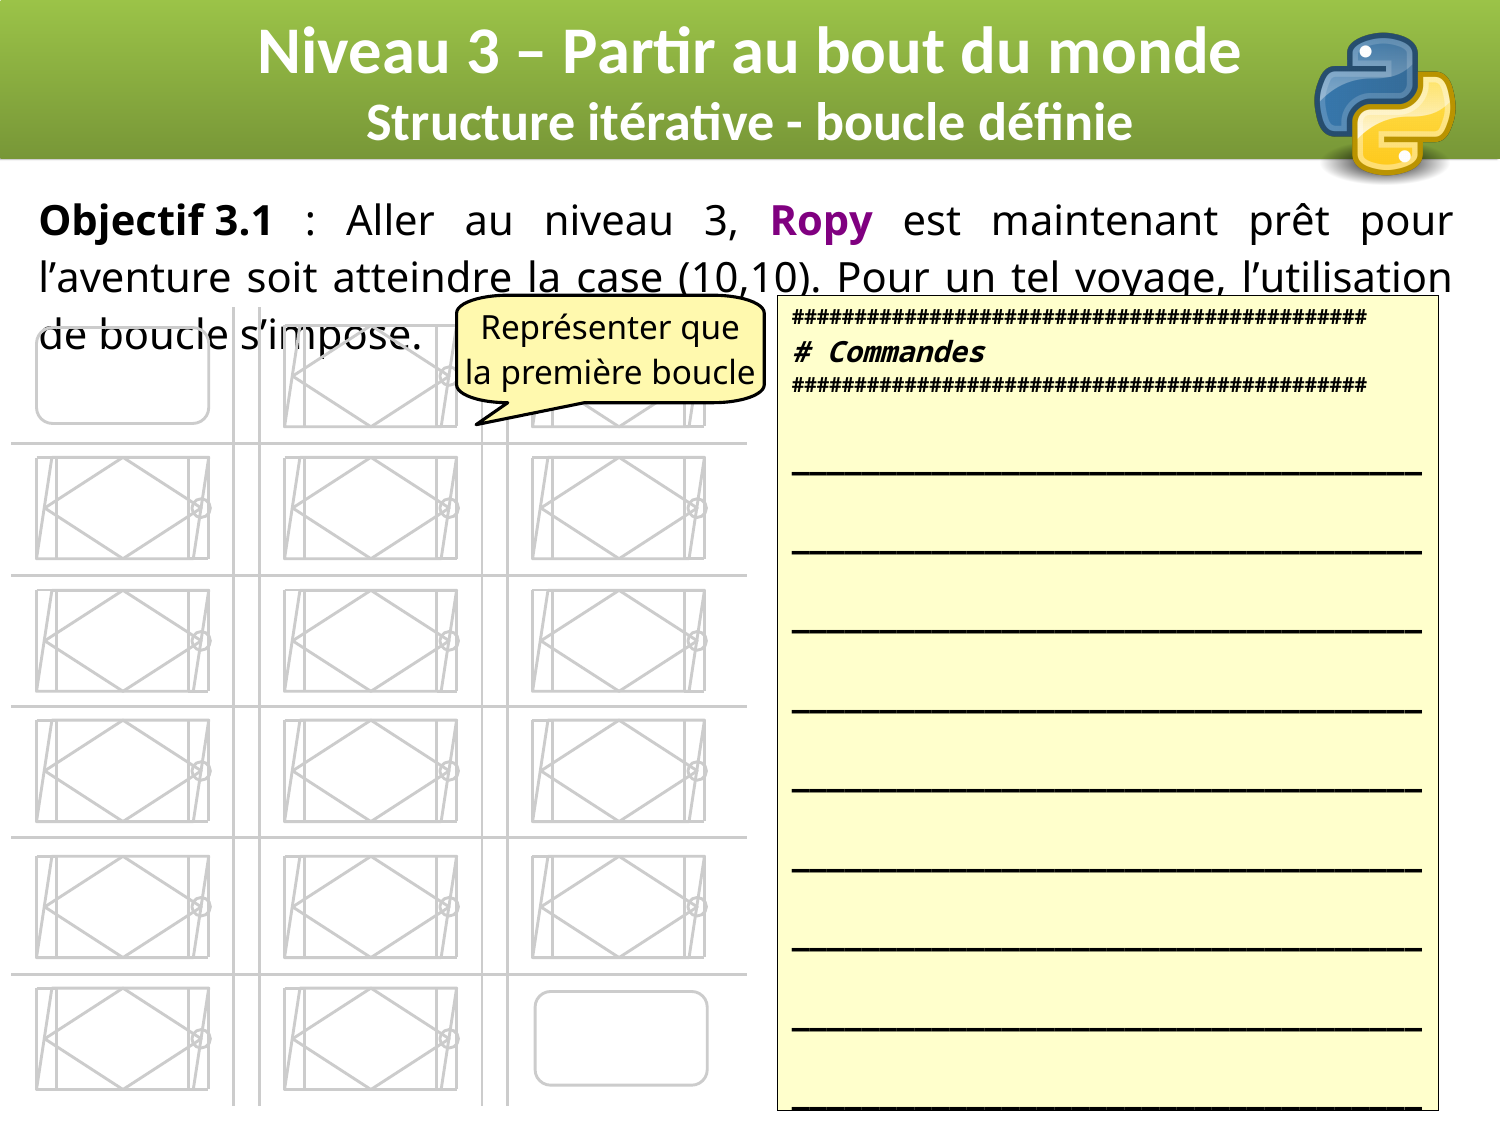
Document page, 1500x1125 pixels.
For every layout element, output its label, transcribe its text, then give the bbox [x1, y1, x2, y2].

text_box [449, 499, 455, 518]
picture [1305, 29, 1465, 183]
text_box [202, 898, 207, 916]
text_box [697, 762, 703, 781]
text_box Objectif 3.1 : Aller au niveau 3, Ropy est maintenant prêt pour l’aventure soit atteindre la case (10,10). Pour un tel voyage, l’utilisation de boucle s’impose. [23, 183, 1469, 282]
text_box [697, 898, 703, 916]
text_box [202, 762, 207, 780]
text_box [202, 1030, 207, 1048]
text_box [202, 632, 207, 650]
text_box [449, 762, 455, 781]
text_box [697, 632, 703, 651]
text_box [202, 499, 207, 518]
text_box [697, 499, 703, 518]
text_box [449, 367, 455, 386]
text_box Représenter que la première boucle [456, 295, 765, 425]
text_box [450, 898, 455, 916]
text_box ############################################## # Commandes ############################################## ____________________________________ ____________________________________ ____________________________________ ____________________________________ ____________________________________ ____________________________________ ____________________________________ ____________________________________ ____________________________________ ____________________________________ ____________________________________ ____________________________________ [777, 295, 1439, 1111]
text_box Niveau 3 – Partir au bout du monde Structure itérative - boucle définie [0, 0, 1500, 159]
text_box [450, 1030, 455, 1048]
text_box [449, 632, 455, 651]
